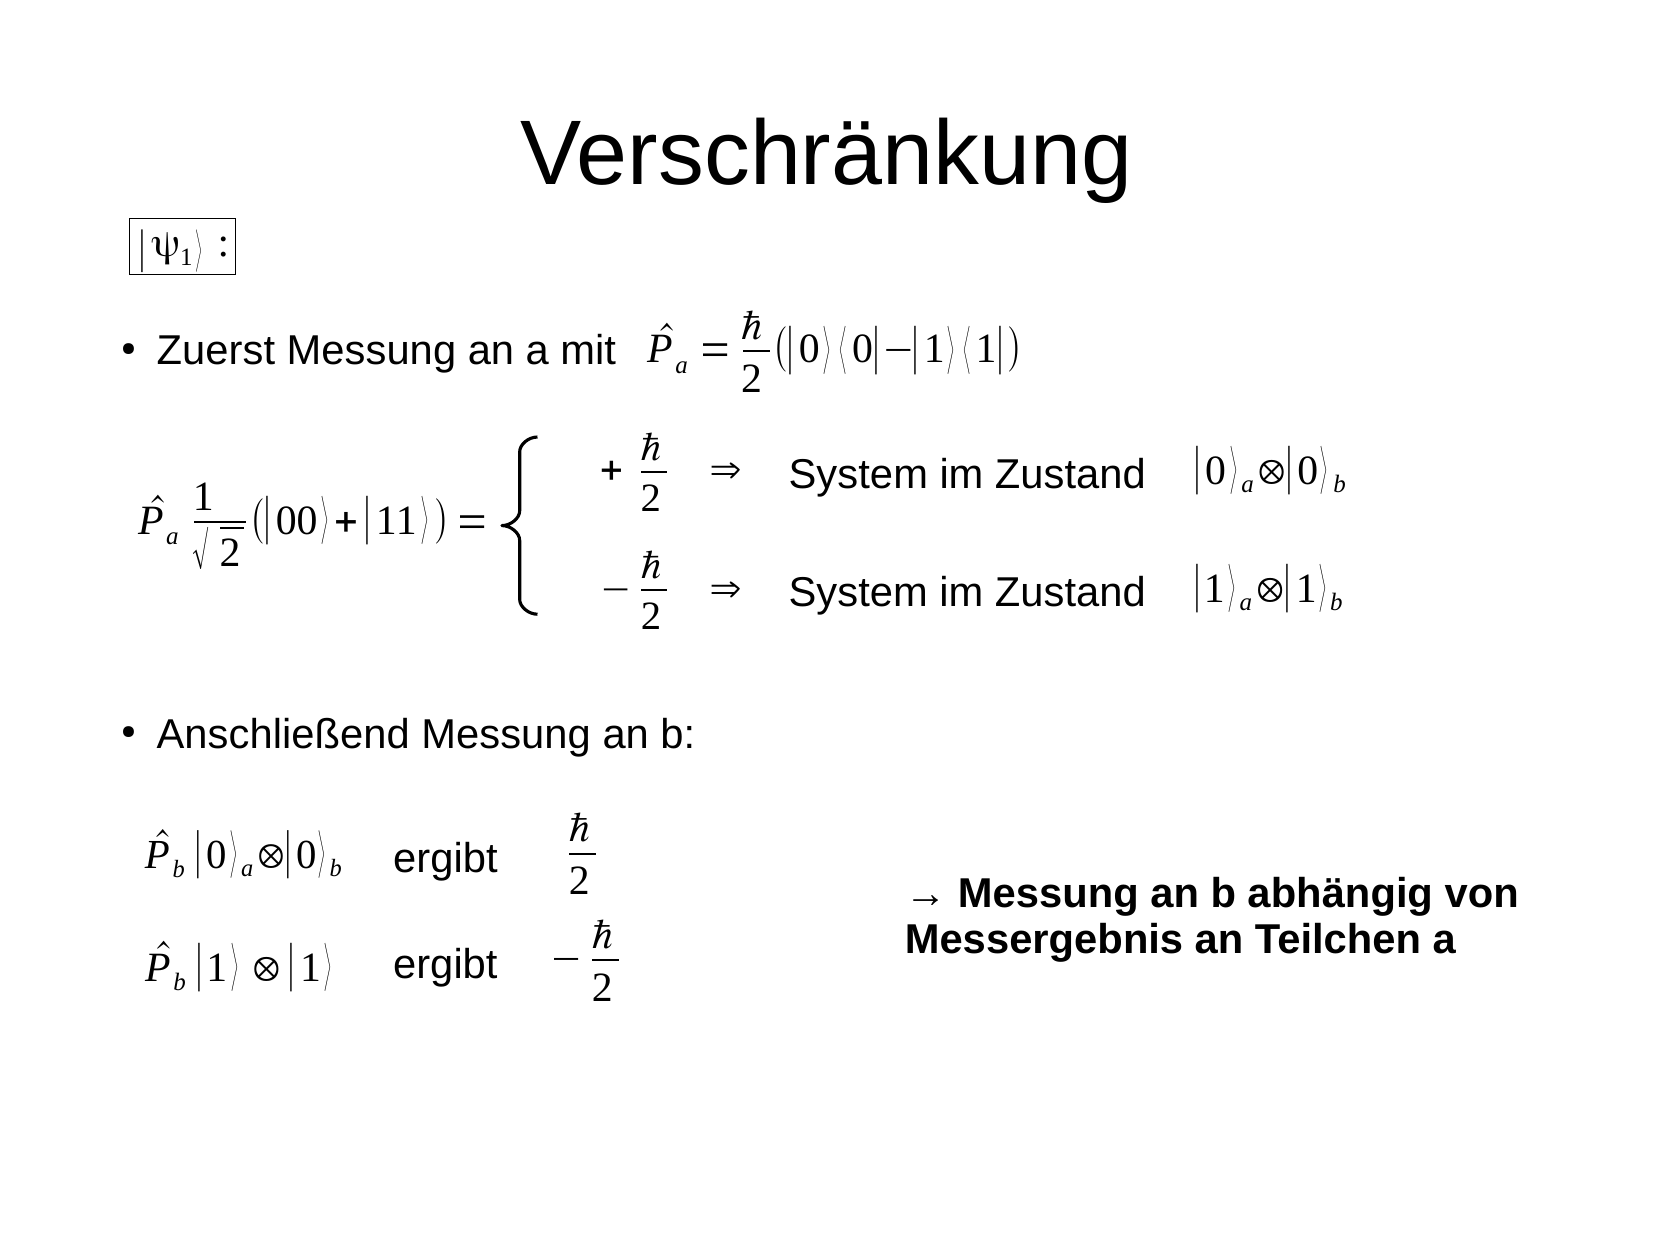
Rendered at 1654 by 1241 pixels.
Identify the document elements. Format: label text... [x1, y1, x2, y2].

chart [543, 915, 628, 1011]
chart [637, 306, 1028, 402]
chart [135, 826, 349, 885]
text_box System im Zustand [773, 561, 1208, 624]
text_box ergibt [378, 933, 514, 996]
chart [129, 218, 236, 275]
chart [1184, 562, 1350, 617]
chart [561, 809, 605, 905]
text_box System im Zustand [773, 443, 1208, 505]
title Verschränkung [82, 49, 1571, 257]
chart [128, 472, 495, 577]
chart [593, 546, 749, 639]
chart [135, 939, 341, 997]
text_box Anschließend Messung an b: [106, 702, 711, 765]
text_box ergibt [378, 827, 514, 889]
text_box → Messung an b abhängig von Messergebnis an Teilchen a [854, 862, 1534, 973]
chart [1184, 444, 1352, 499]
text_box Zuerst Messung an a mit [106, 319, 637, 390]
chart [593, 428, 749, 521]
